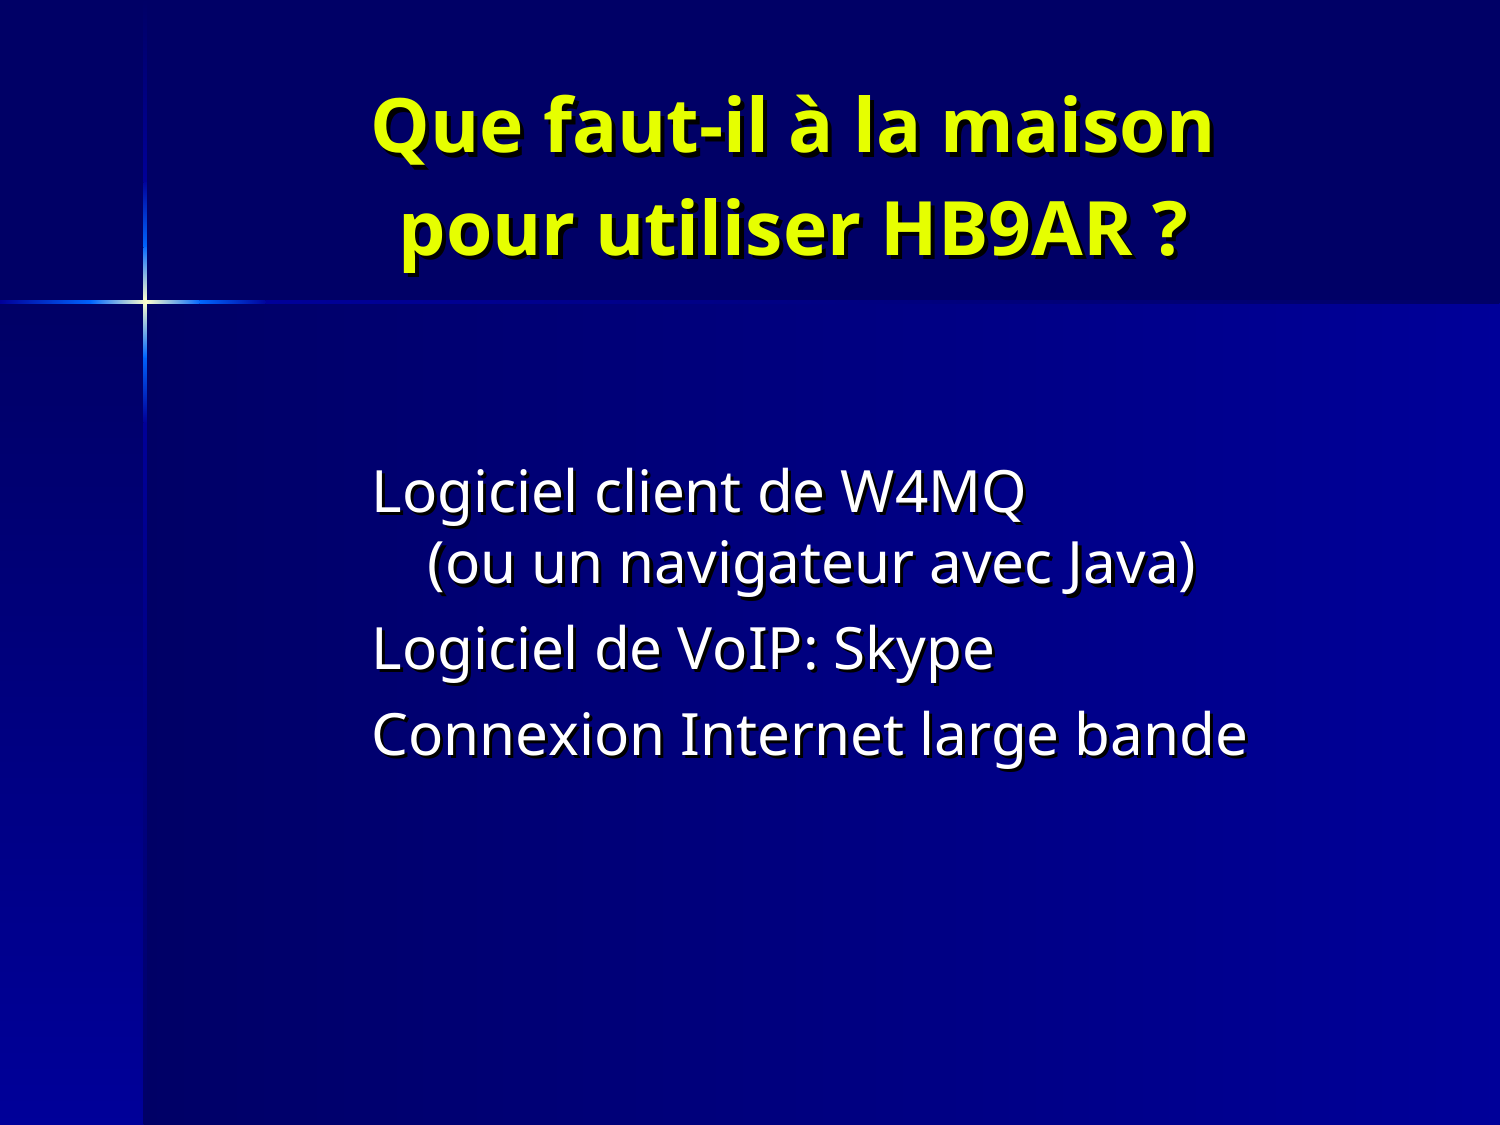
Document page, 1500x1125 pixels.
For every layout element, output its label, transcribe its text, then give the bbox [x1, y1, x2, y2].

title Que faut-il à la maison pour utiliser HB9AR ? [174, 57, 1413, 293]
list Logiciel client de W4MQ (ou un navigateur avec Java) Logiciel de VoIP: Skype Connexion Internet large bande [356, 354, 1359, 945]
